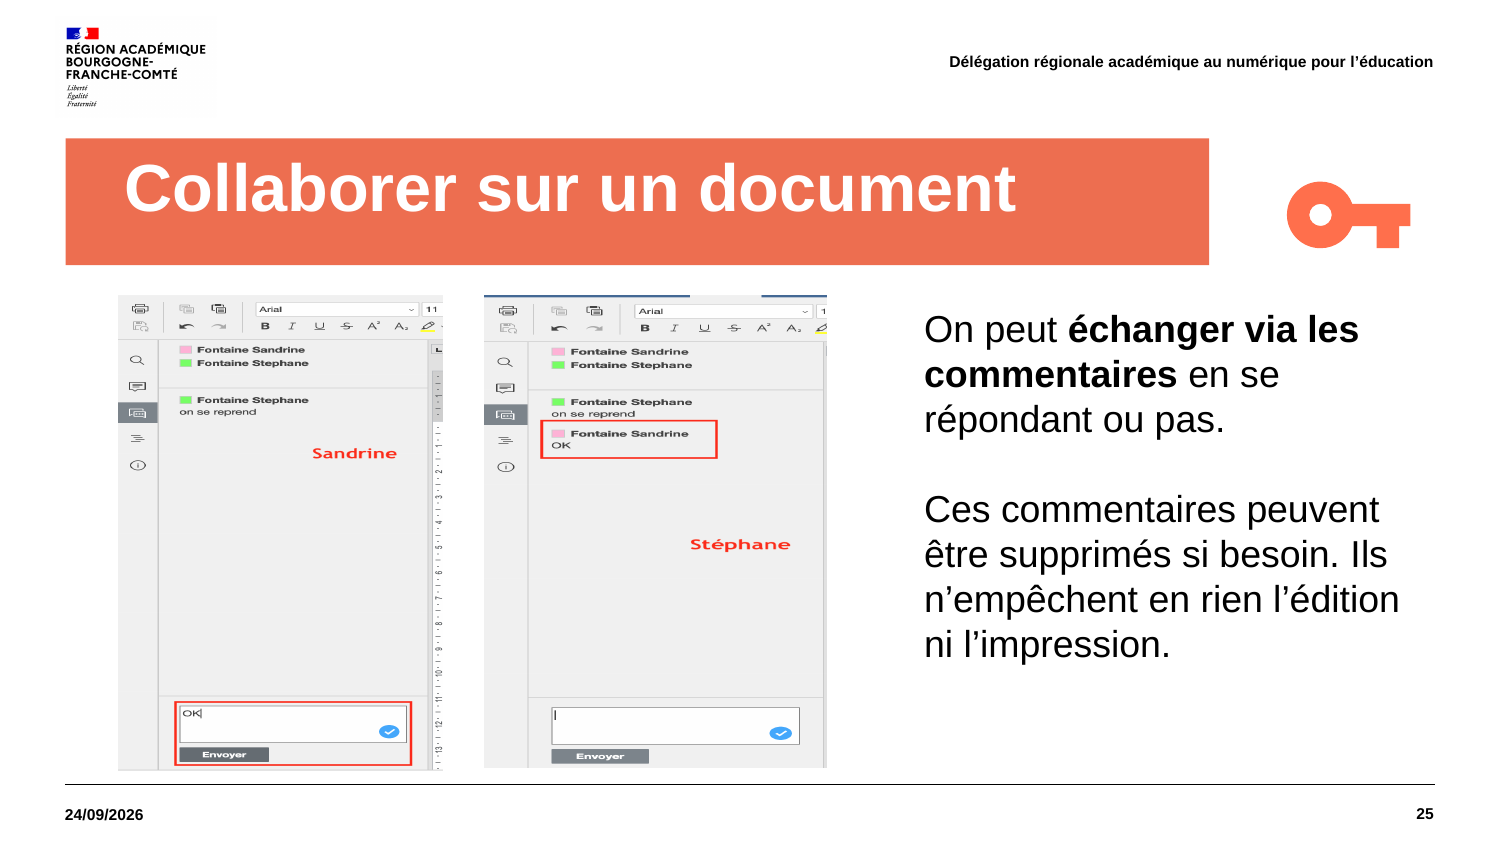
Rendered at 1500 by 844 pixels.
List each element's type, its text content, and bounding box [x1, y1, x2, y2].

text_box On peut échanger via les commentaires en se répondant ou pas. Ces commentaires peuvent être supprimés si besoin. Ils n’empêchent en rien l’édition ni l’impression. [909, 297, 1435, 768]
text_box 08/06/2021 [64, 786, 251, 843]
picture [55, 16, 217, 118]
picture [118, 295, 443, 771]
text_box <numéro> [1213, 784, 1434, 843]
picture [484, 295, 827, 768]
text_box Collaborer sur un document [65, 138, 1210, 266]
text_box Délégation régionale académique au numérique pour l’éducation [470, 32, 1434, 90]
text_box [1286, 181, 1411, 249]
